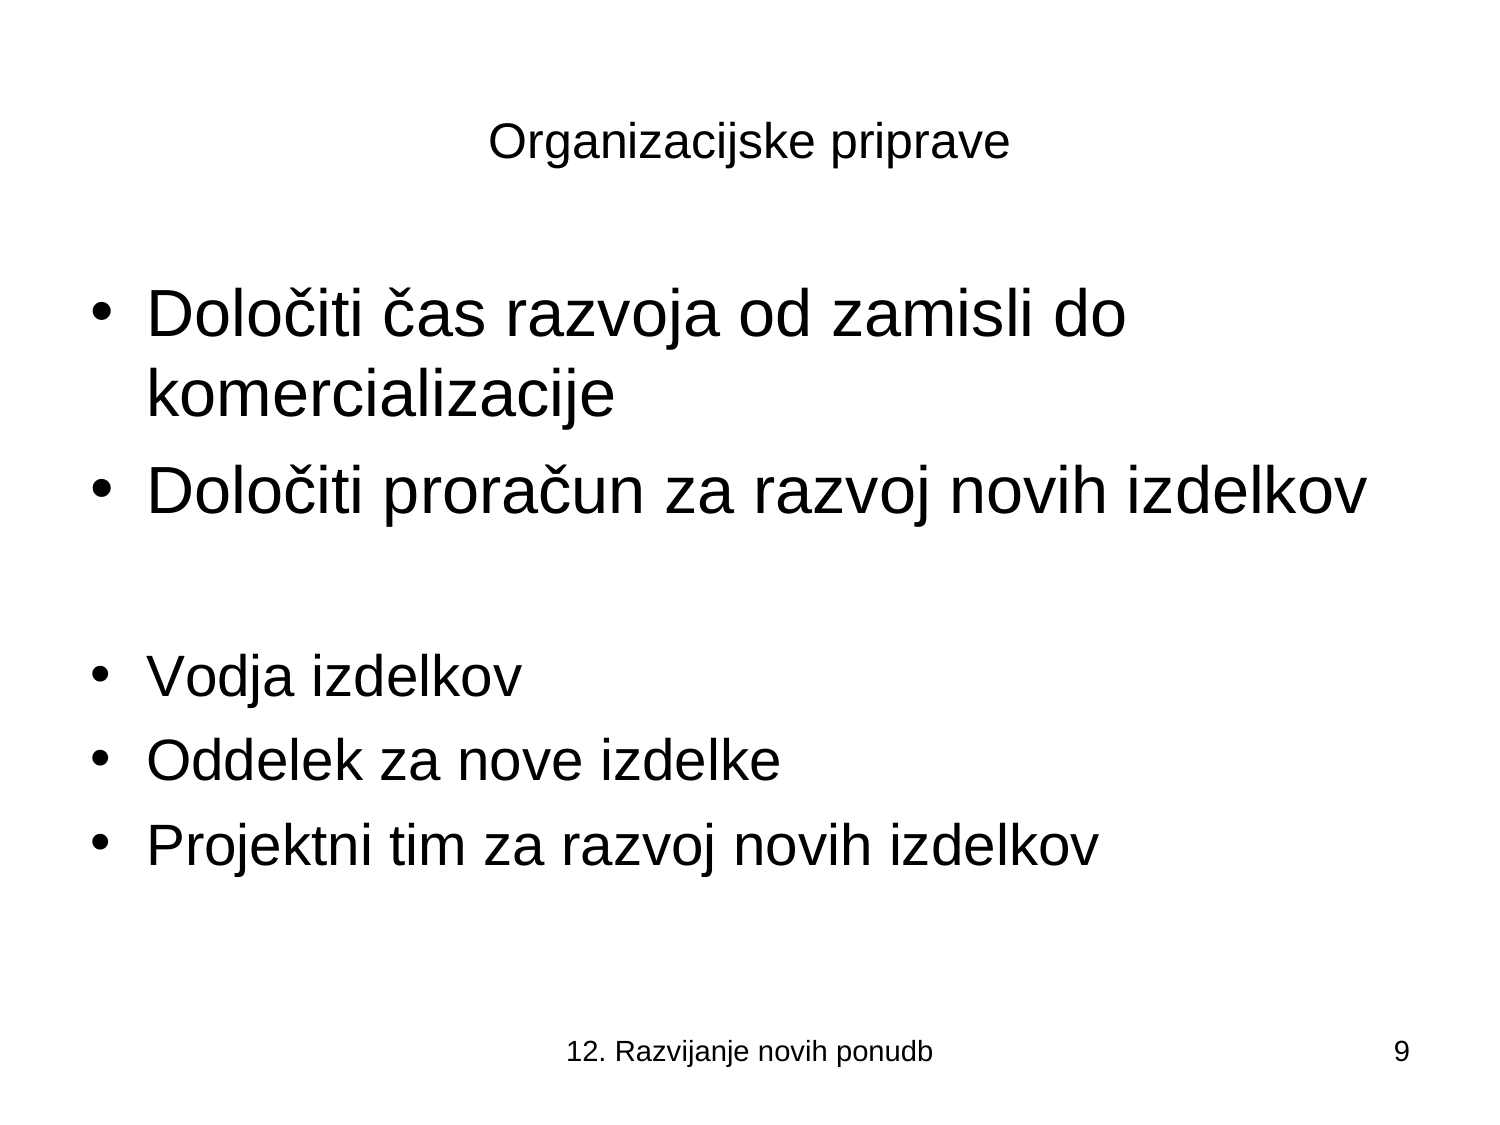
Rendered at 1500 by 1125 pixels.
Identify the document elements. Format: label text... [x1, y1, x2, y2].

text_box <number> [1074, 1024, 1426, 1103]
list Določiti čas razvoja od zamisli do komercializacije Določiti proračun za razvoj novih izdelkov Vodja izdelkov Oddelek za nove izdelke Projektni tim za razvoj novih izdelkov [75, 262, 1426, 1006]
title Organizacijske priprave [75, 45, 1426, 233]
text_box 12. Razvijanje novih ponudb [512, 1024, 988, 1103]
